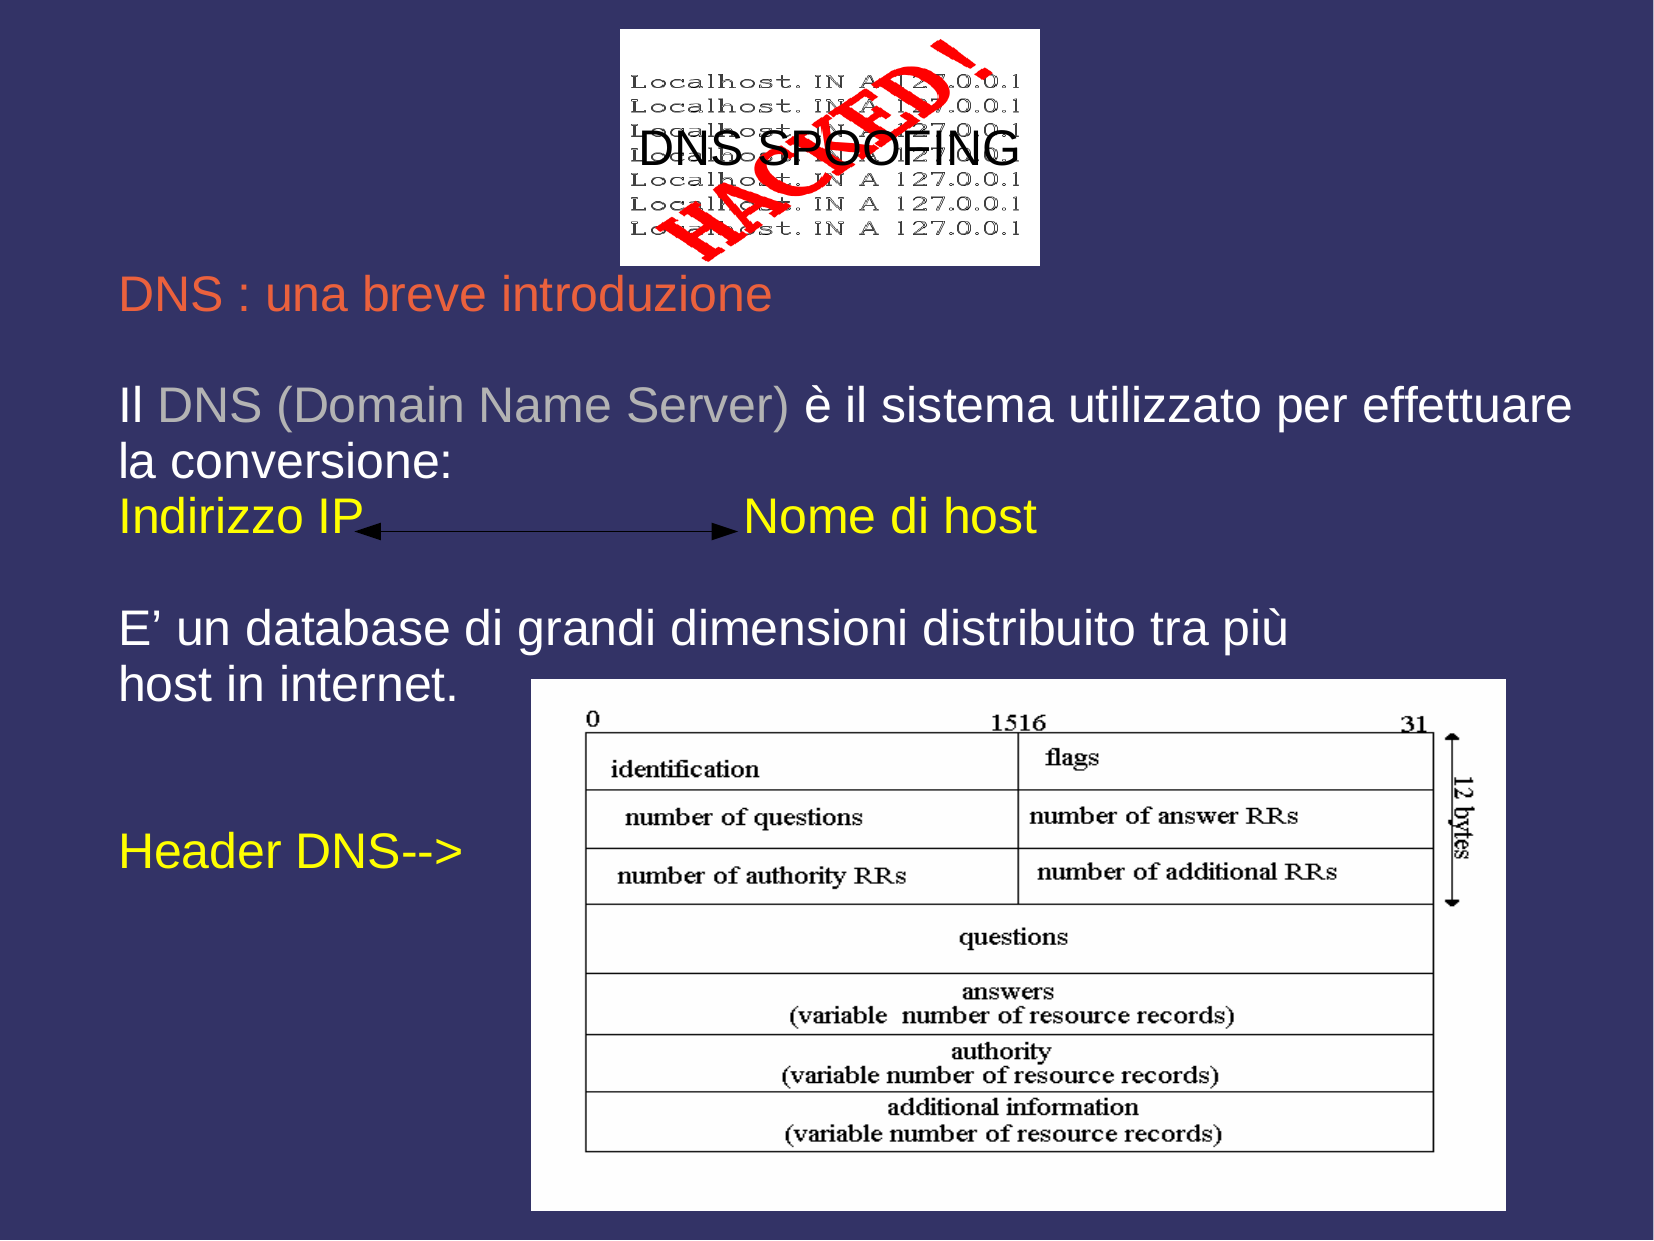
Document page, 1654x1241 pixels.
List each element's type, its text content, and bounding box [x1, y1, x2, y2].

picture [531, 679, 1506, 1211]
picture [620, 29, 1040, 266]
text_box DNS : una breve introduzione Il DNS (Domain Name Server) è il sistema utilizzato per effettuare la conversione: Indirizzo IP Nome di host E’ un database di grandi dimensioni distribuito tra più host in internet. Header DNS--> [118, 265, 1575, 880]
